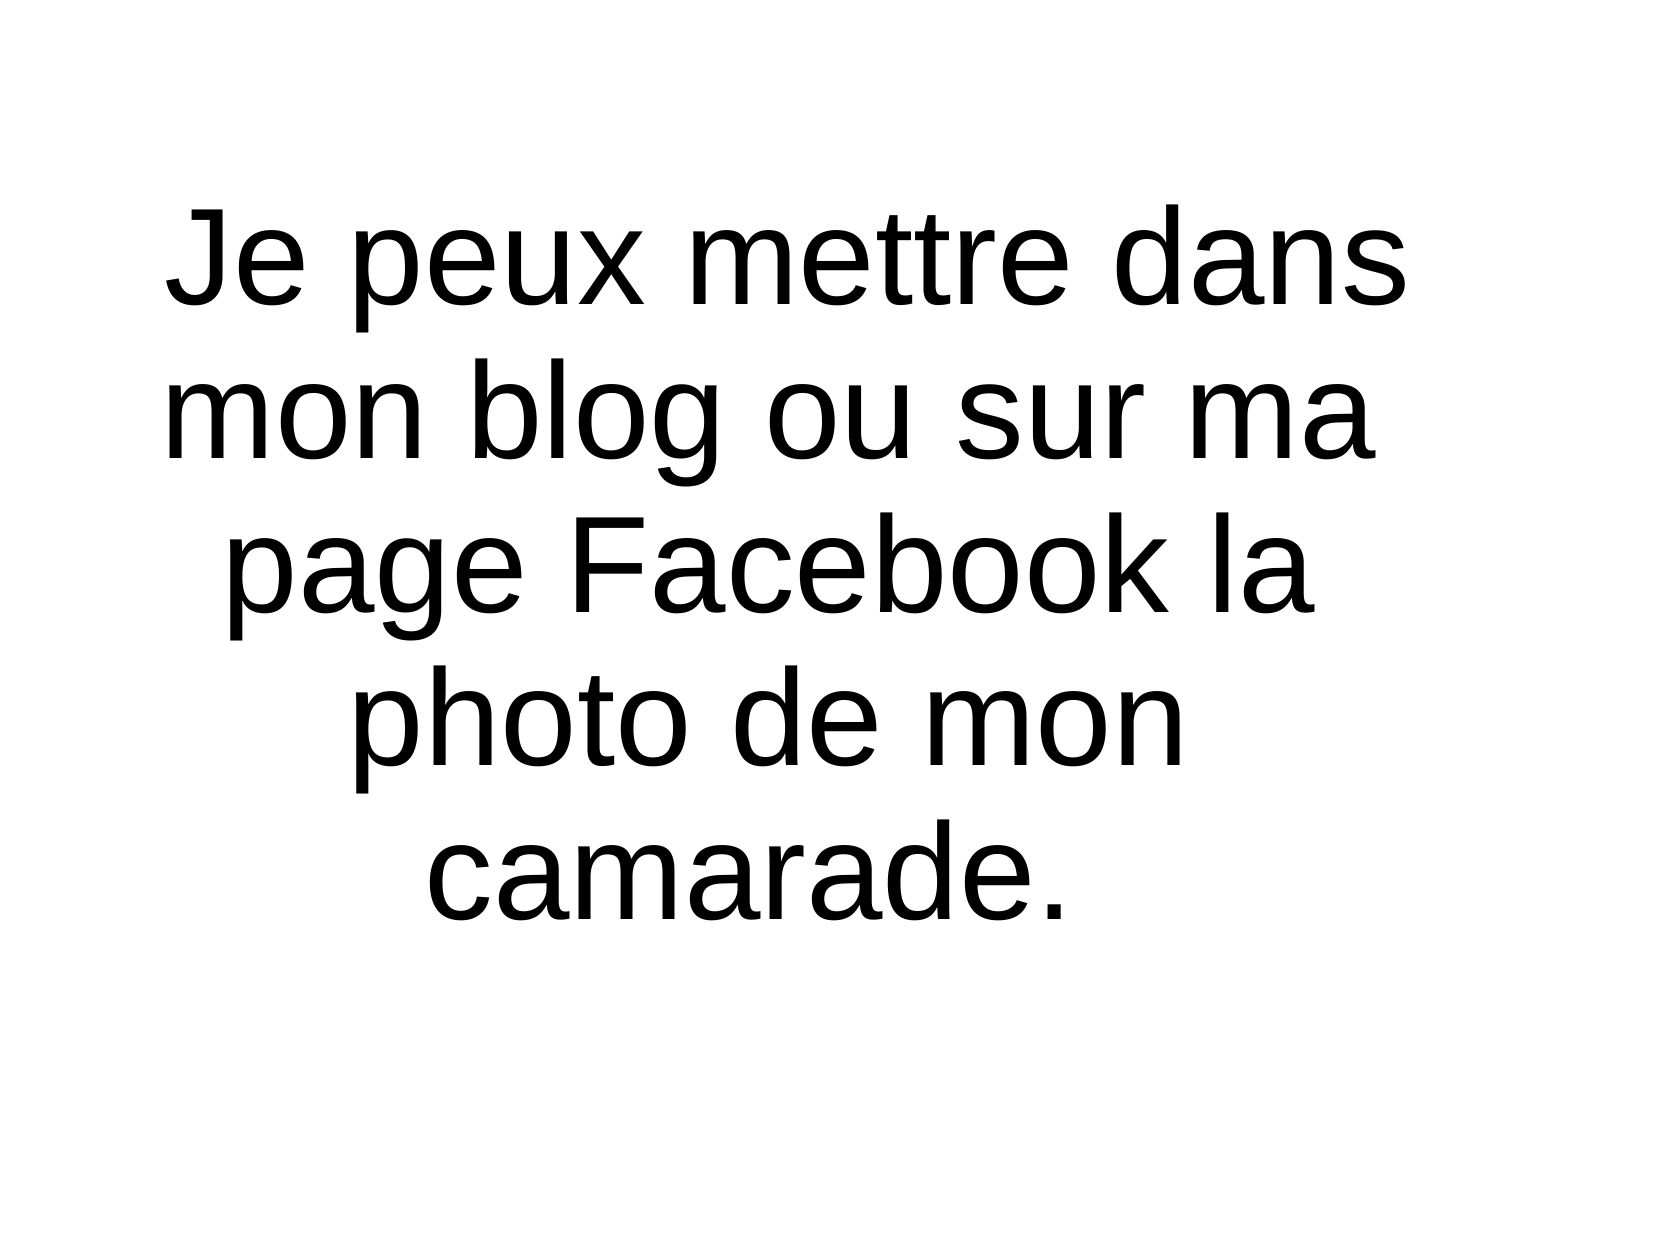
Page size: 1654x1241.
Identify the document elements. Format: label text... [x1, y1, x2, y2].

text_box Je peux mettre dans mon blog ou sur ma page Facebook la photo de mon camarade. [72, 130, 1465, 1111]
